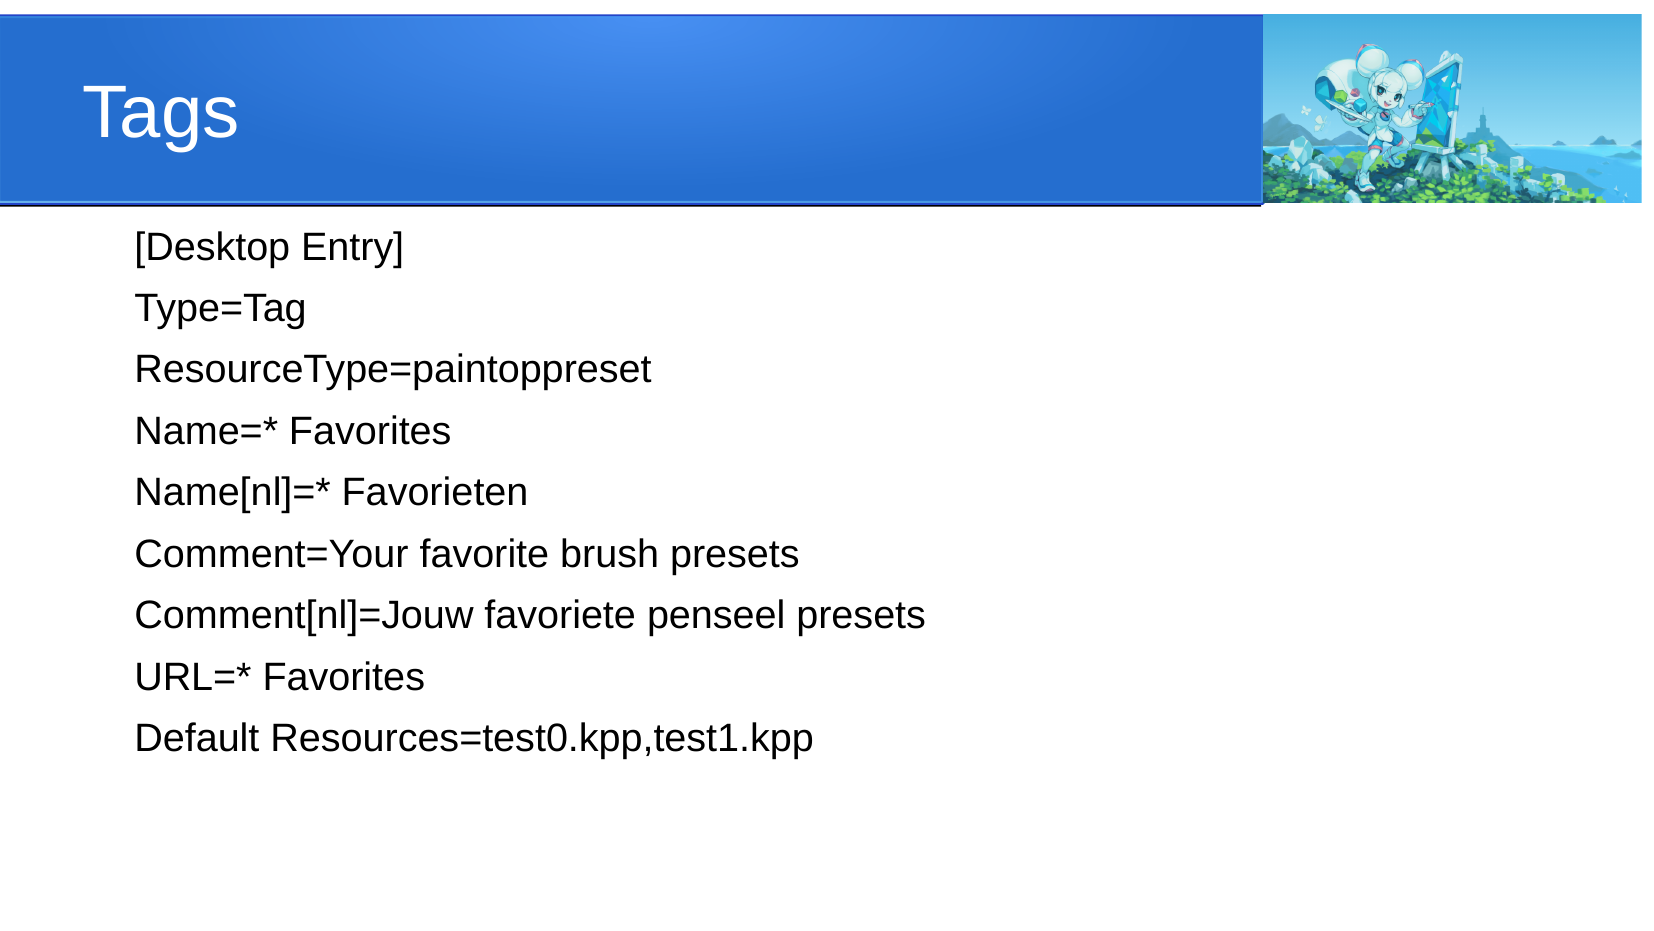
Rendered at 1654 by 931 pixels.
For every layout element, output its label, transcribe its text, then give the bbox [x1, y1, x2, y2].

picture [1263, 14, 1642, 203]
list [Desktop Entry] Type=Tag ResourceType=paintoppreset Name=* Favorites Name[nl]=* Favorieten Comment=Your favorite brush presets Comment[nl]=Jouw favoriete penseel presets URL=* Favorites Default Resources=test0.kpp,test1.kpp [82, 224, 1571, 764]
title Tags [82, 35, 1235, 189]
